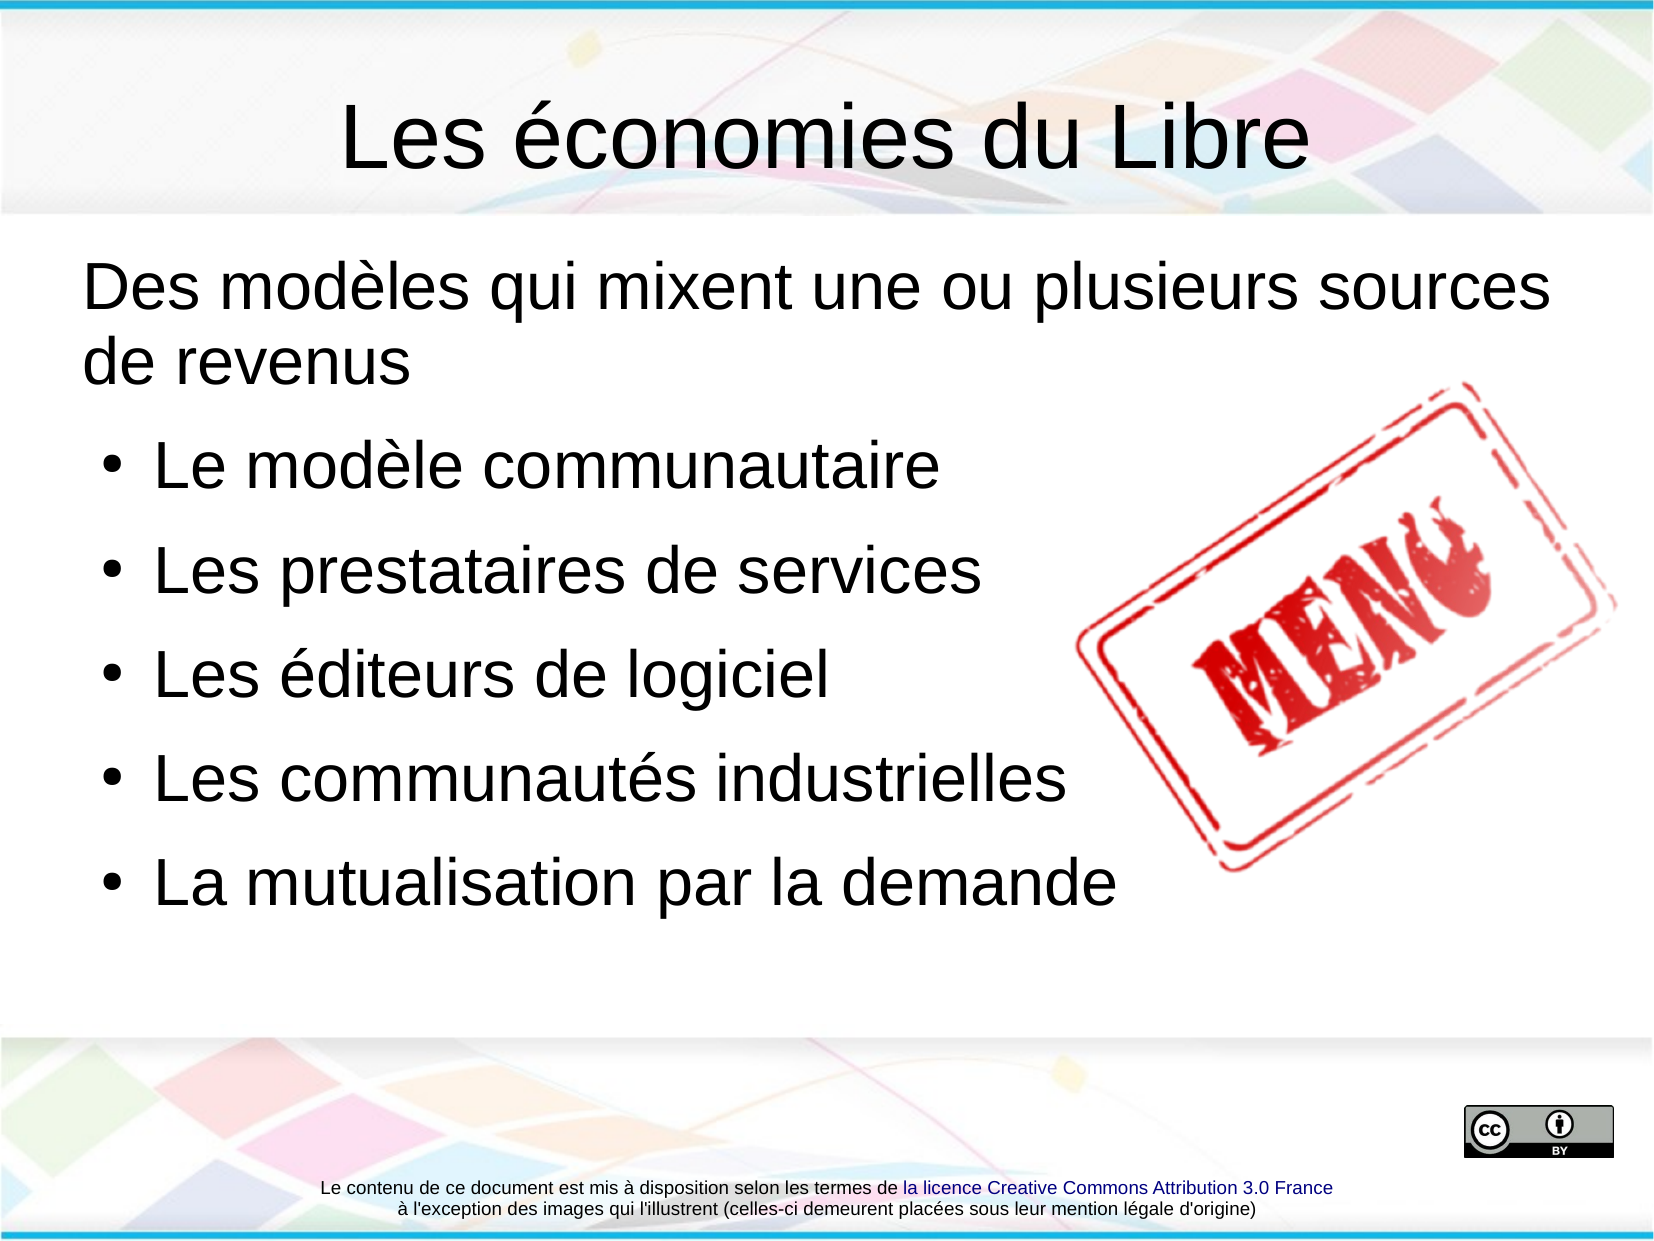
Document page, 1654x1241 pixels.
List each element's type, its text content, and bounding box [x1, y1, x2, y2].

title Les économies du Libre [82, 49, 1571, 225]
picture [1073, 379, 1619, 875]
picture [0, 0, 1654, 216]
picture [0, 1024, 1654, 1241]
list Des modèles qui mixent une ou plusieurs sources de revenus Le modèle communautaire Les prestataires de services Les éditeurs de logiciel Les communautés industrielles La mutualisation par la demande [82, 249, 1571, 969]
